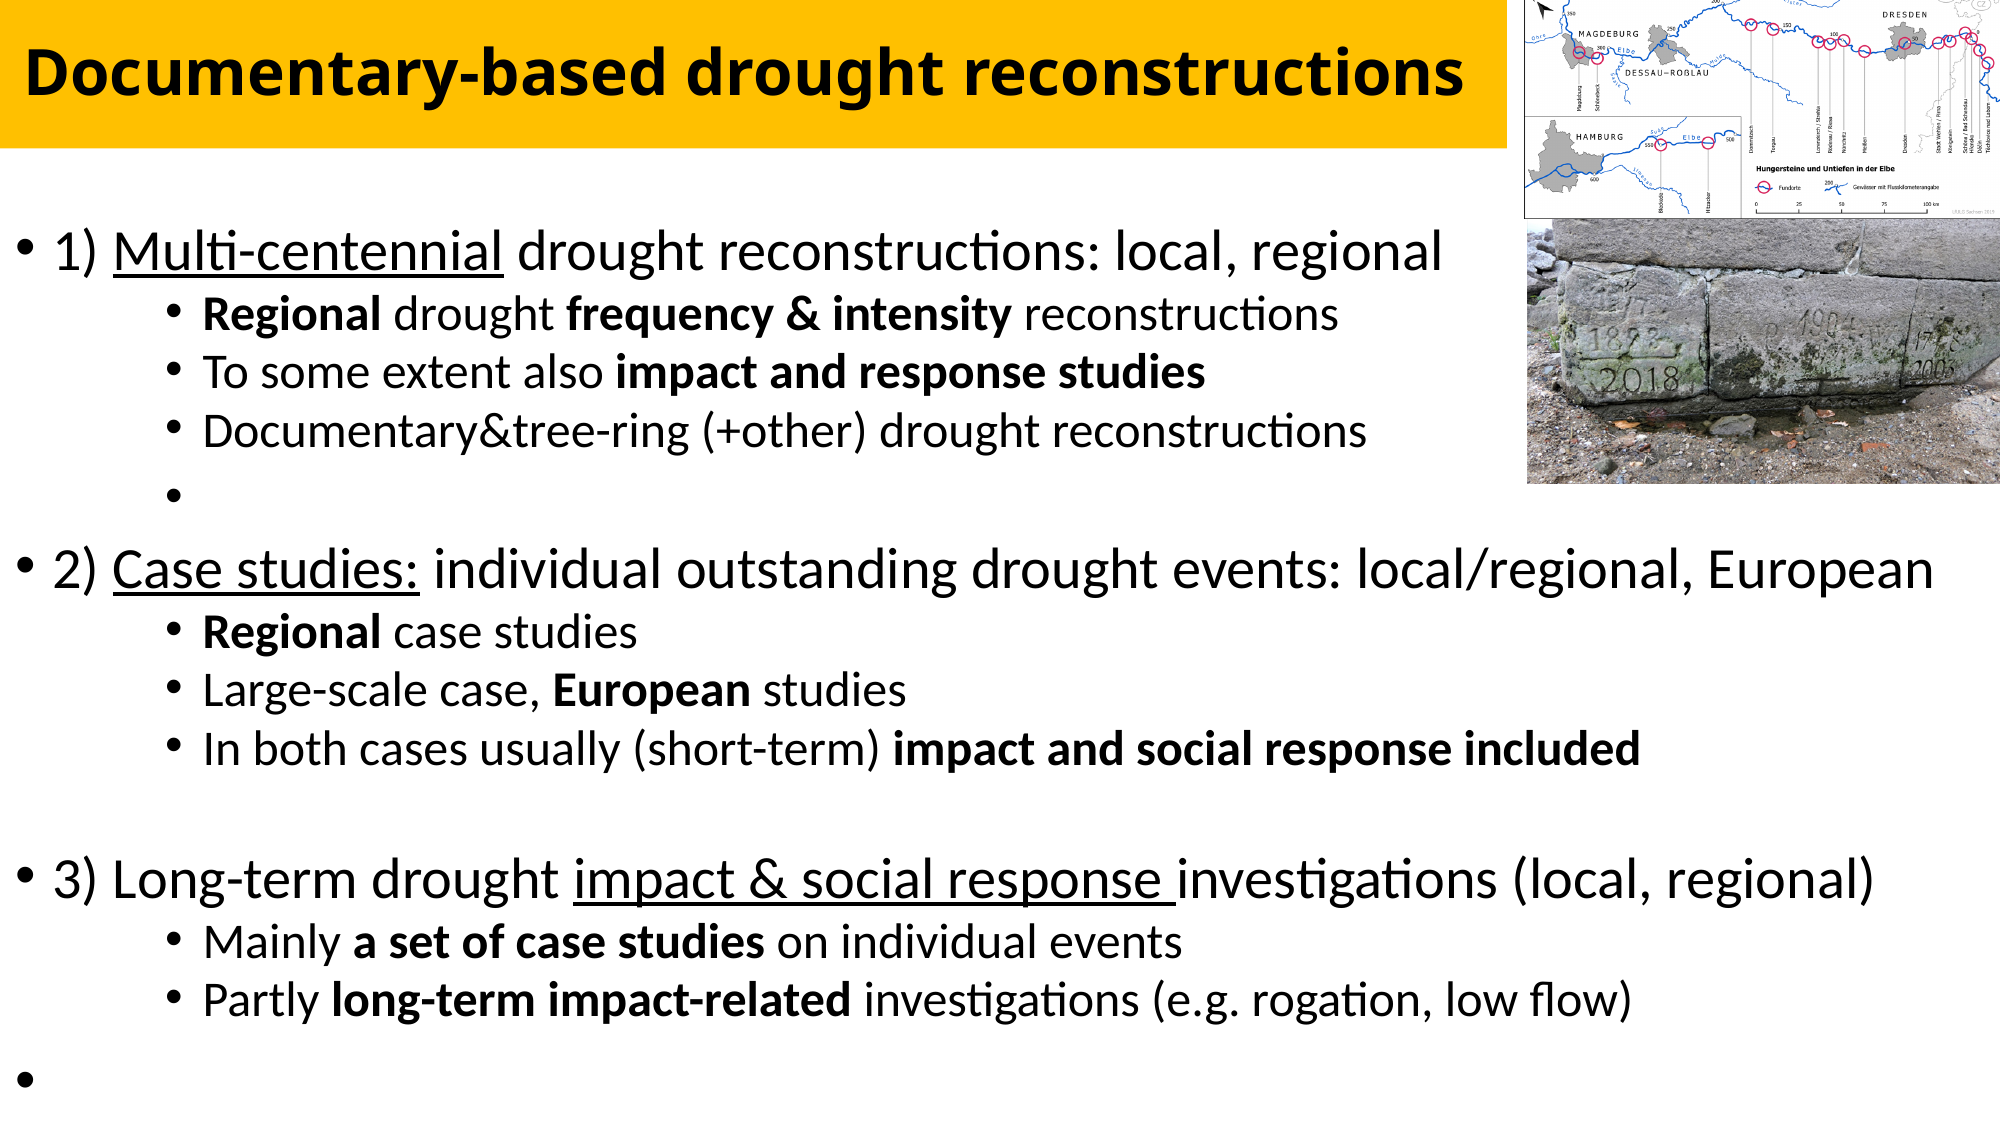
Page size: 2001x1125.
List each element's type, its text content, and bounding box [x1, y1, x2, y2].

list 1) Multi-centennial drought reconstructions: local, regional Regional drought frequency & intensity reconstructions To some extent also impact and response studies Documentary&tree-ring (+other) drought reconstructions 2) Case studies: individual outstanding drought events: local/regional, European Regional case studies Large-scale case, European studies In both cases usually (short-term) impact and social response included 3) Long-term drought impact & social response investigations (local, regional) Mainly a set of case studies on individual events Partly long-term impact-related investigations (e.g. rogation, low flow) [0, 218, 2000, 1104]
title Documentary-based drought reconstructions [0, 0, 1507, 149]
picture [1524, 0, 2000, 484]
